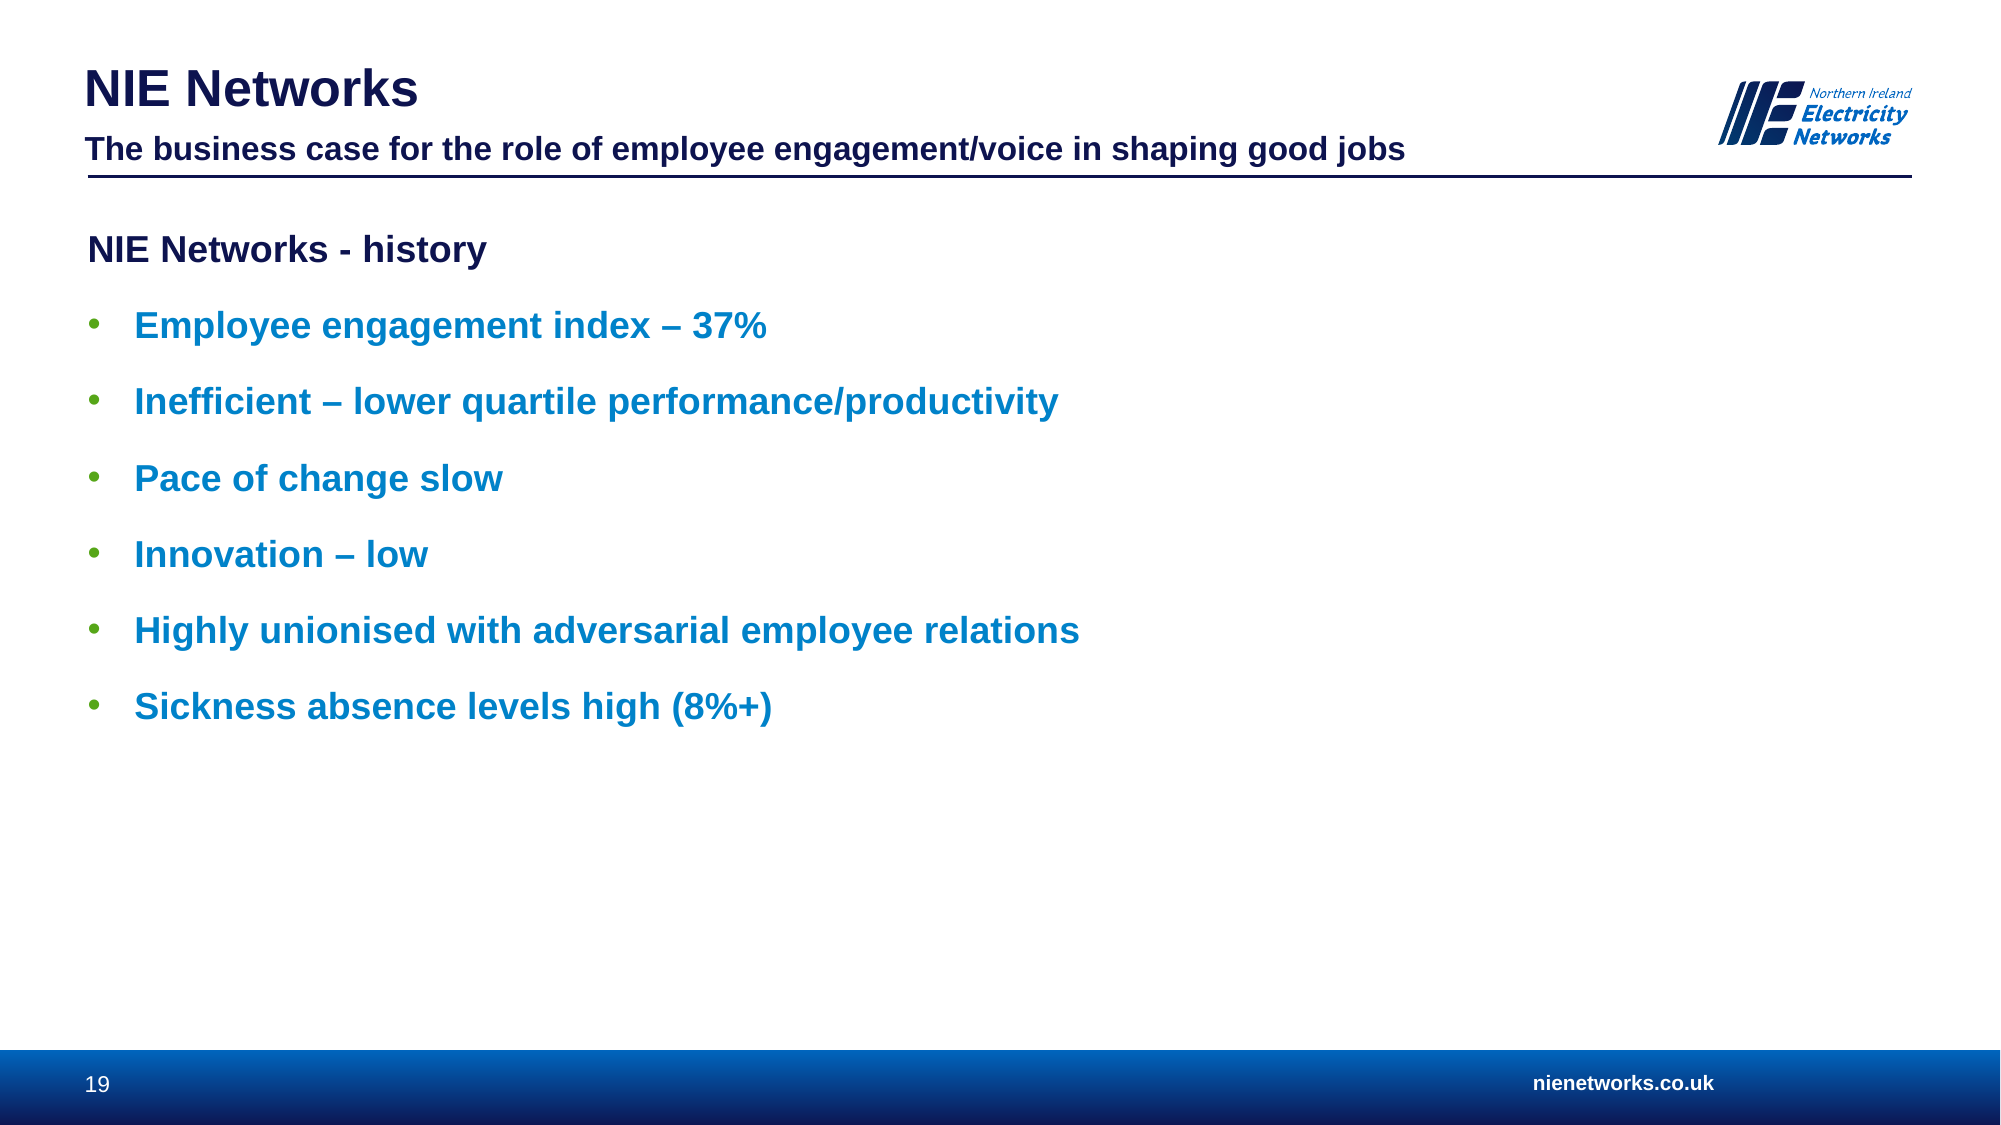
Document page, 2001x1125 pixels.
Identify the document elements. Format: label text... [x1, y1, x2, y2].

text_box [84, 1062, 169, 1105]
text_box NIE Networks The business case for the role of employee engagement/voice in shaping good jobs [84, 59, 1493, 177]
list NIE Networks - history Employee engagement index – 37% Inefficient – lower quartile performance/productivity Pace of change slow Innovation – low Highly unionised with adversarial employee relations Sickness absence levels high (8%+) [87, 217, 1240, 988]
